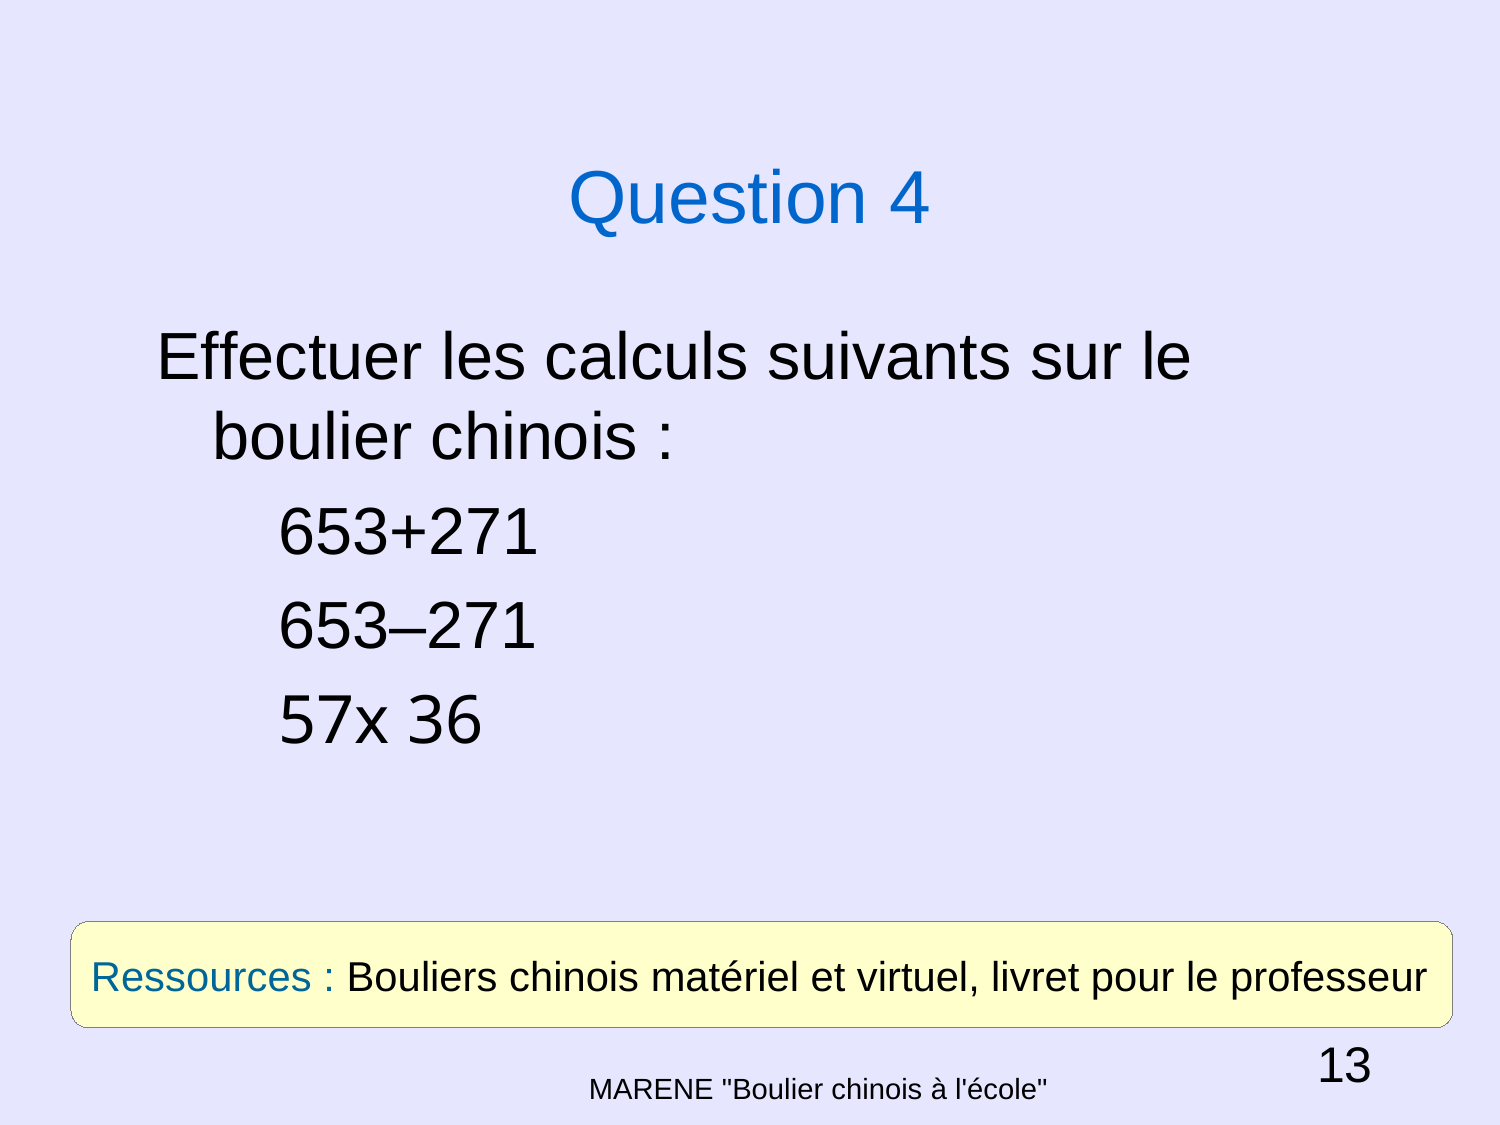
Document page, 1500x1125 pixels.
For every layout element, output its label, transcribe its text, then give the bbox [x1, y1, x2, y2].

text_box Ressources : Bouliers chinois matériel et virtuel, livret pour le professeur [70, 921, 1453, 1028]
title Question 4 [112, 99, 1388, 288]
list Effectuer les calculs suivants sur le boulier chinois : 653+271 653–271 57x 36 [141, 305, 1417, 921]
